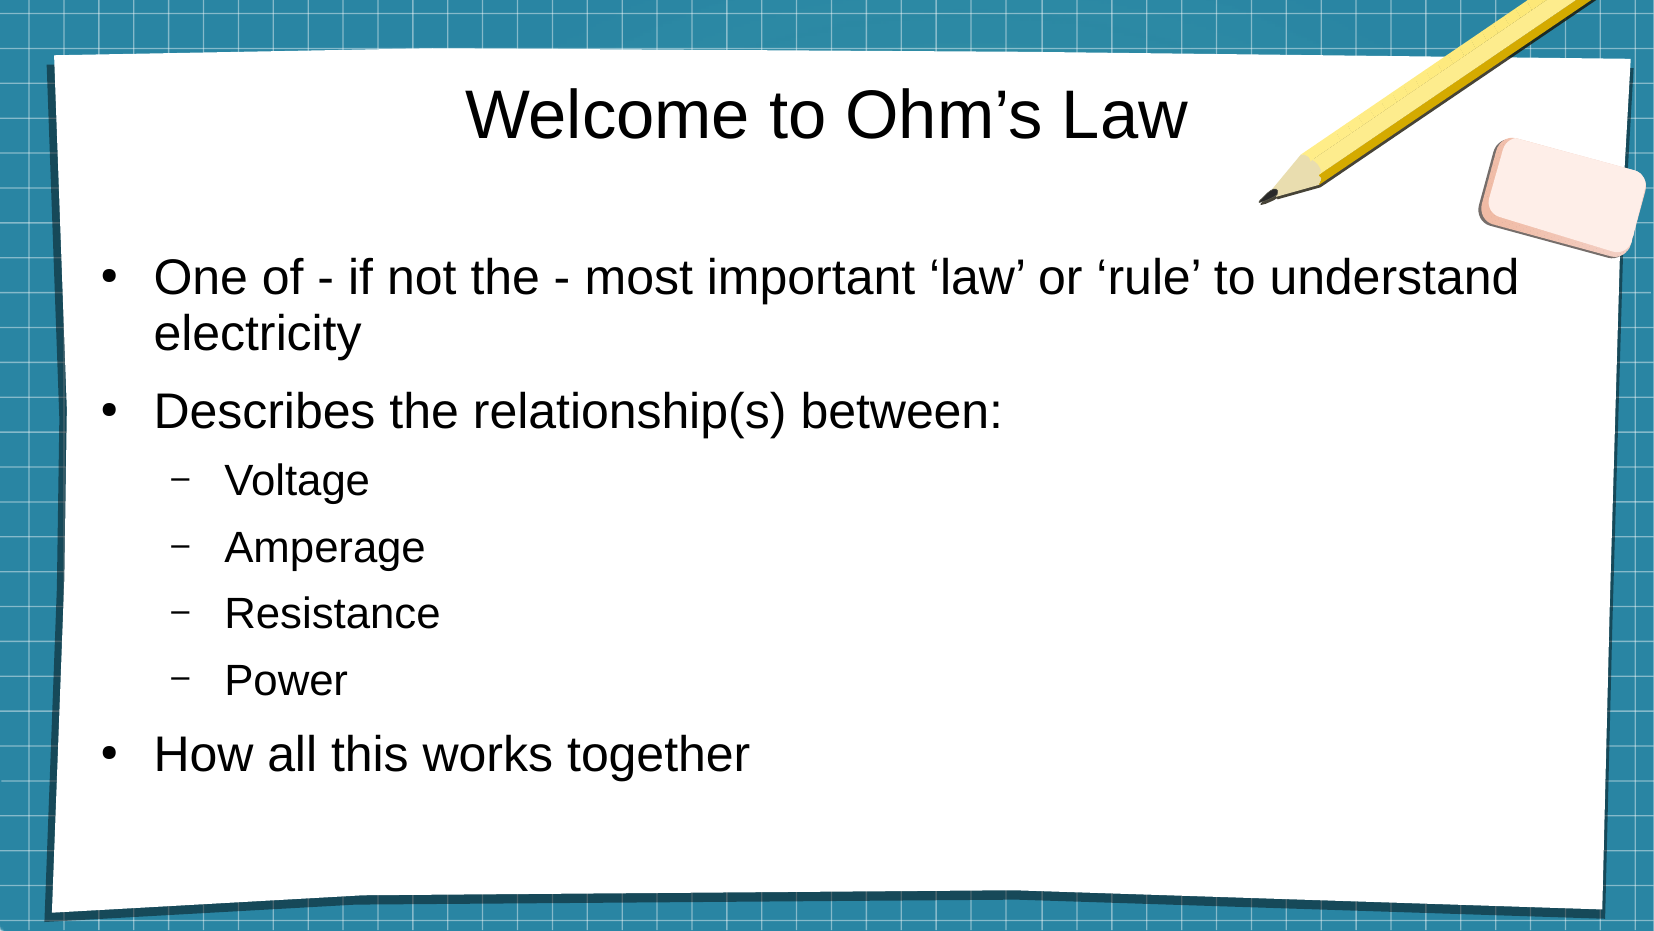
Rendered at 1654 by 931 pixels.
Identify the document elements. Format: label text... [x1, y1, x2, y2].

title Welcome to Ohm’s Law [82, 37, 1571, 193]
list One of - if not the - most important ‘law’ or ‘rule’ to understand electricity Describes the relationship(s) between: Voltage Amperage Resistance Power How all this works together [82, 249, 1571, 857]
